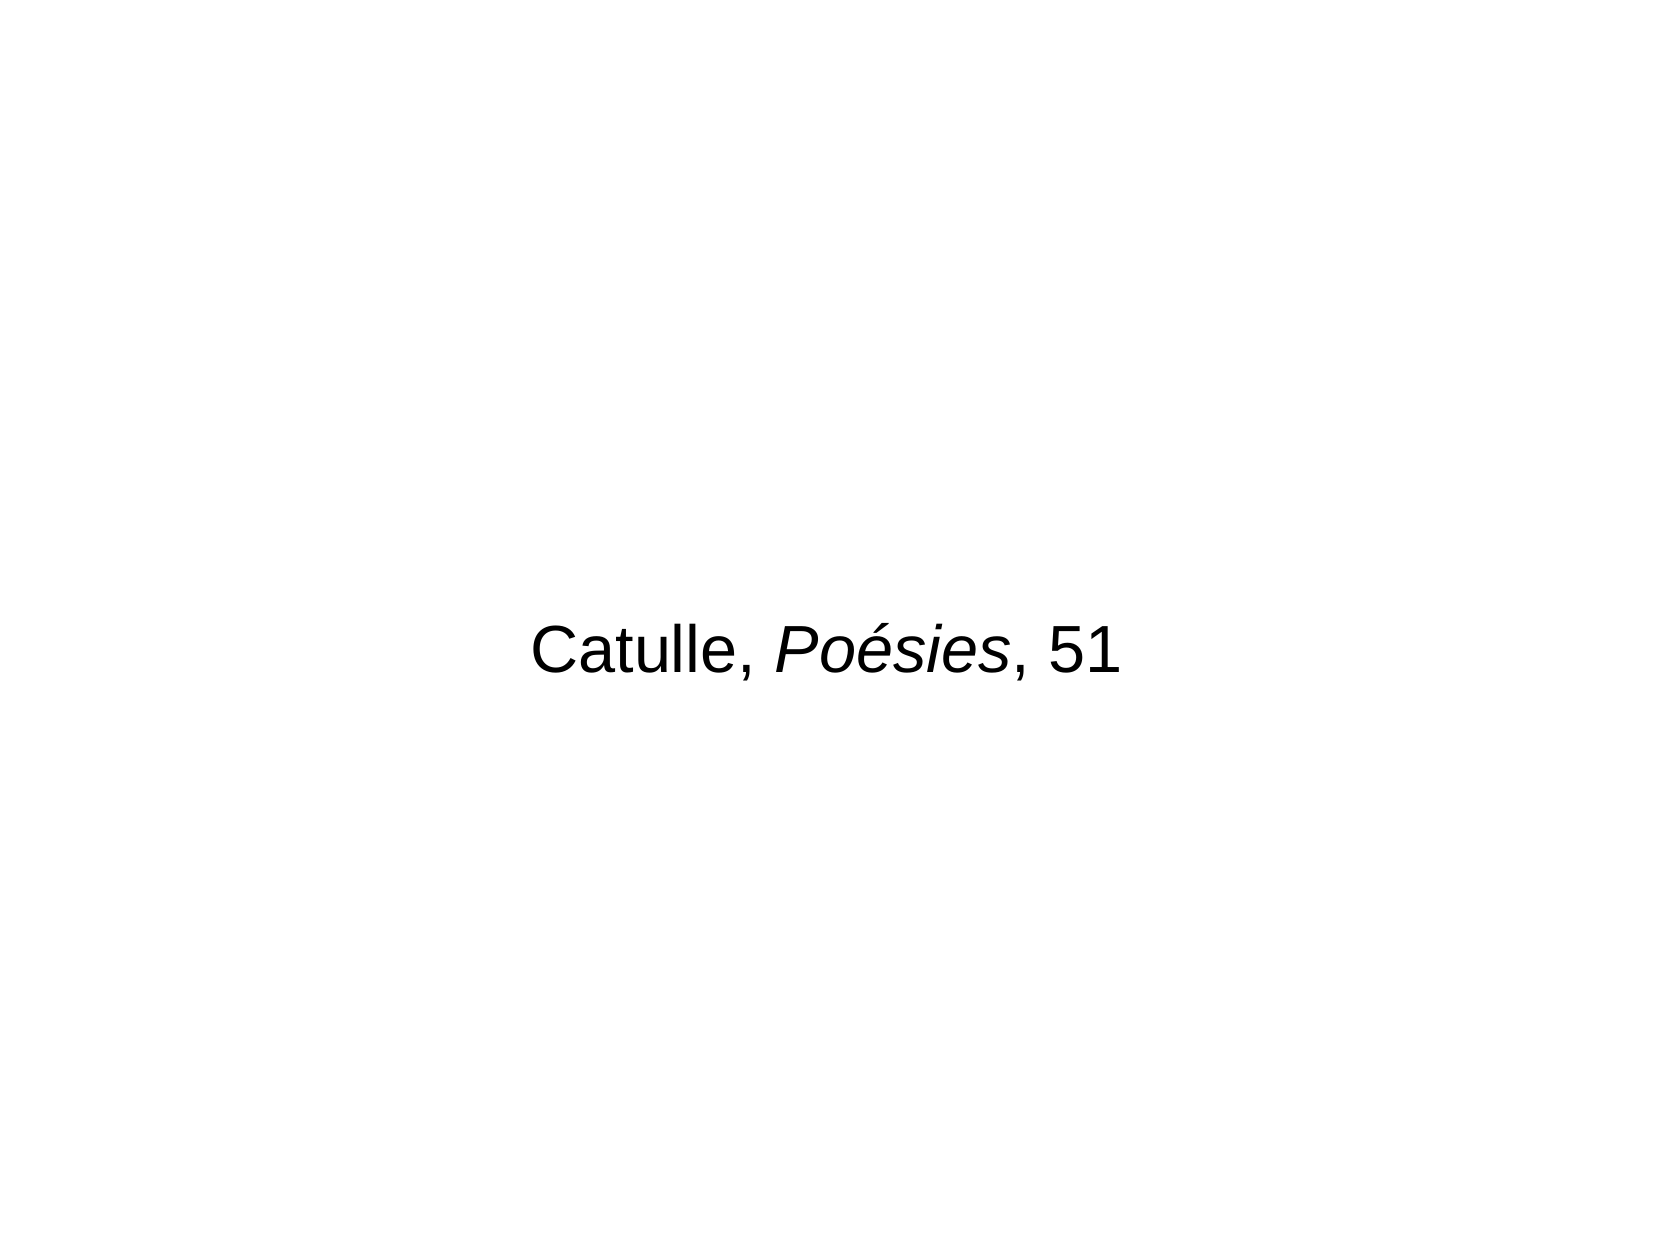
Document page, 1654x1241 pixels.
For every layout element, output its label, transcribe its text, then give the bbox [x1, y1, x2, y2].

subtitle Catulle, Poésies, 51 [82, 290, 1571, 1010]
